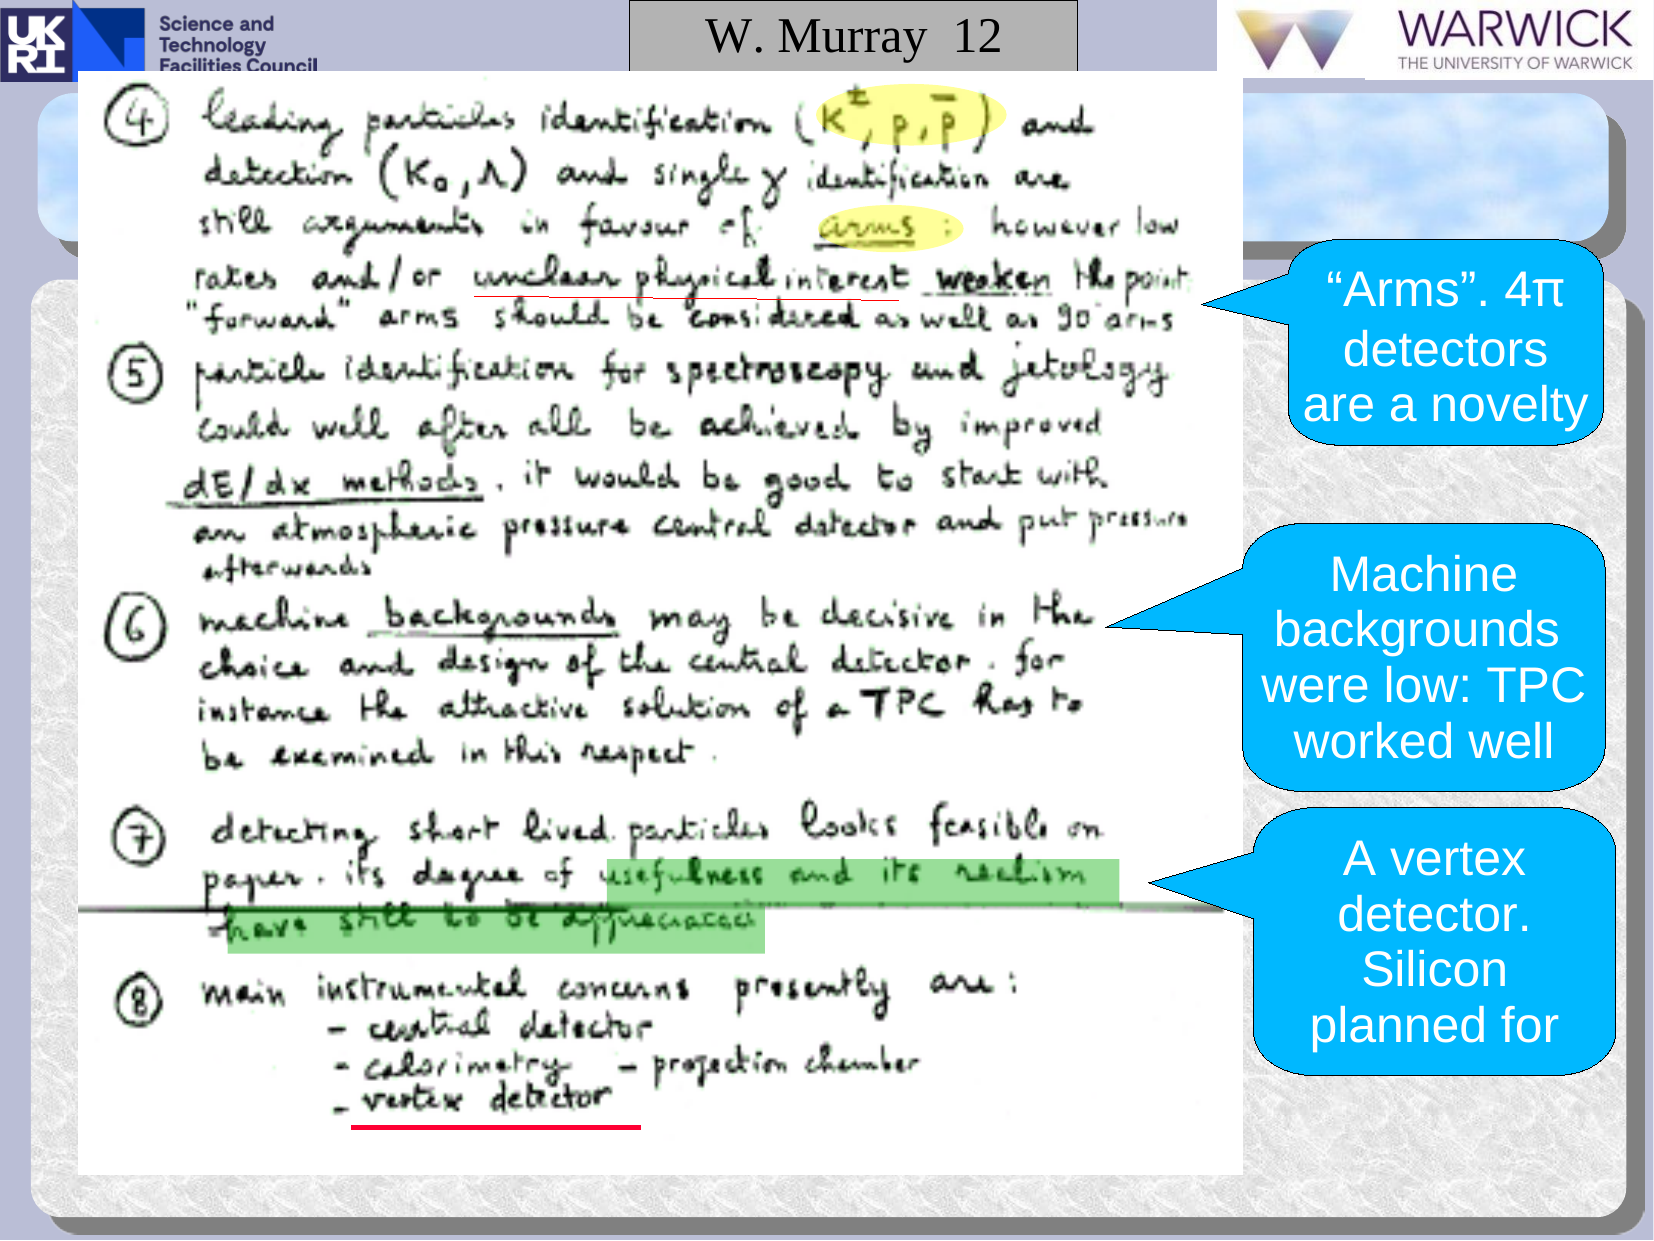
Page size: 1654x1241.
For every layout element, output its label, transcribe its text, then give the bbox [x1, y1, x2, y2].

text_box [227, 859, 1120, 954]
text_box [816, 83, 1007, 146]
picture [0, 0, 1654, 1218]
text_box A vertex detector. Silicon planned for [1148, 807, 1616, 1076]
text_box [818, 204, 964, 253]
text_box “Arms”. 4π detectors are a novelty [1201, 239, 1604, 446]
text_box Machine backgrounds were low: TPC worked well [1105, 523, 1606, 792]
